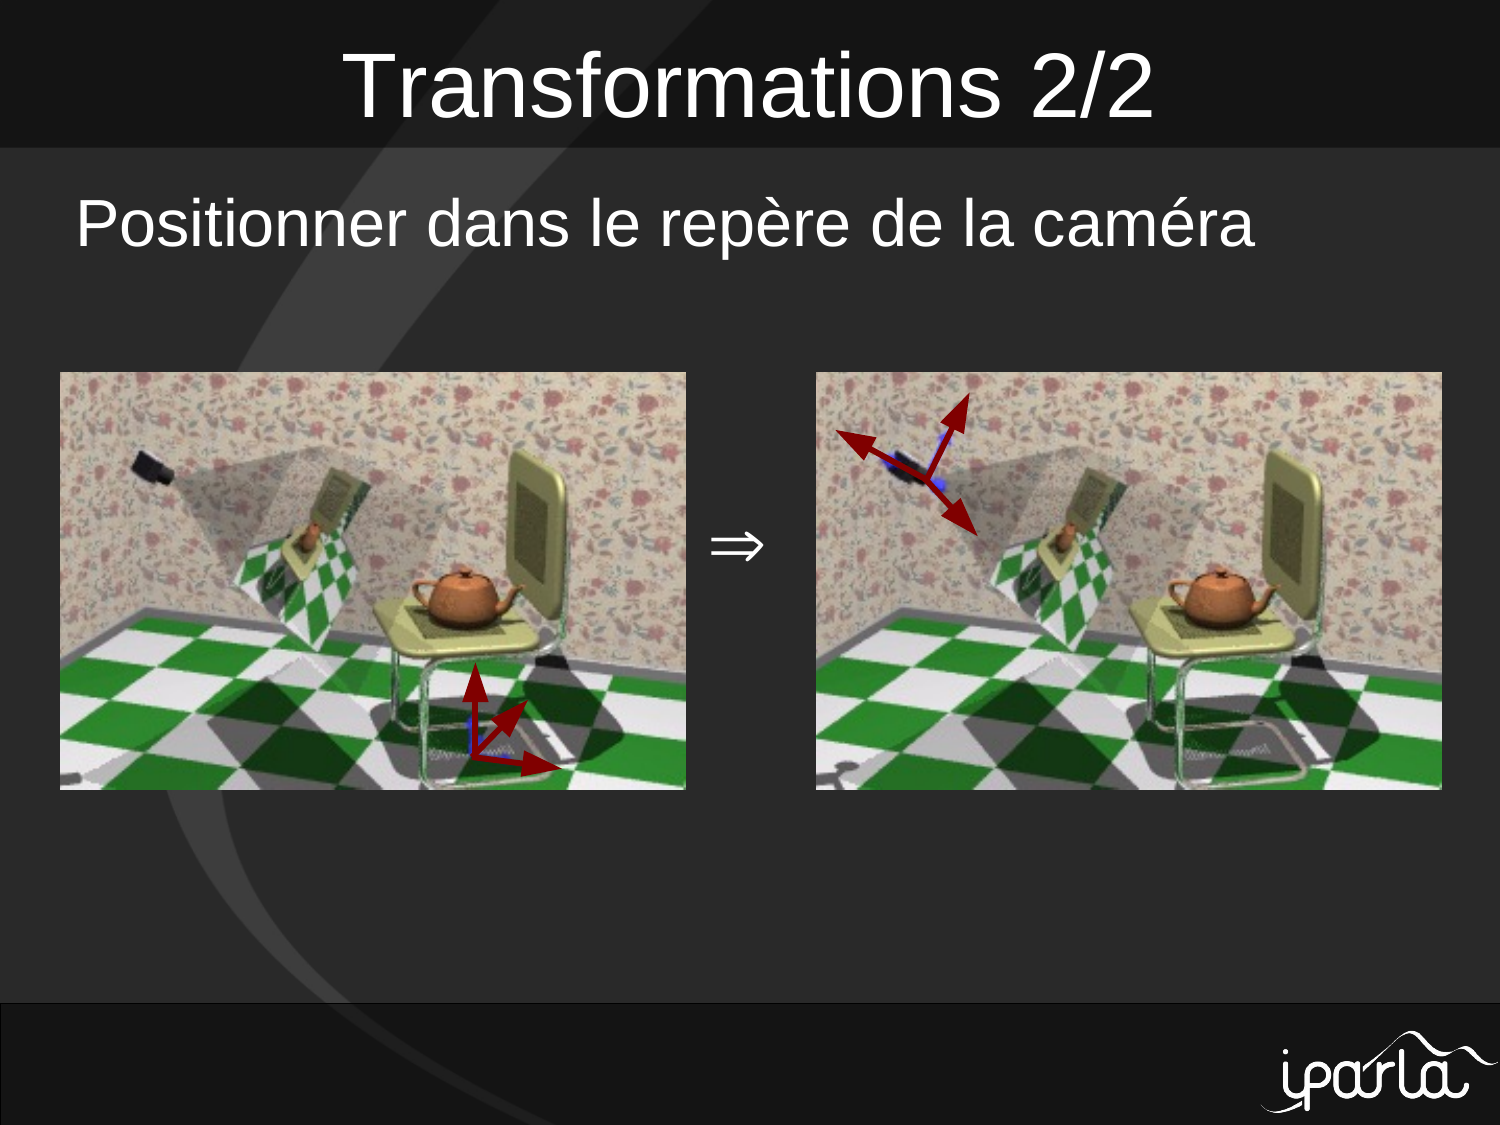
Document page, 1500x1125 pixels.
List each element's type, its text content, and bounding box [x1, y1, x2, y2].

list Positionner dans le repère de la caméra [75, 180, 1425, 1005]
title Transformations 2/2 [75, 24, 1425, 148]
picture [1, 1004, 1500, 1125]
text_box  [707, 511, 783, 604]
picture [0, 0, 1500, 1003]
